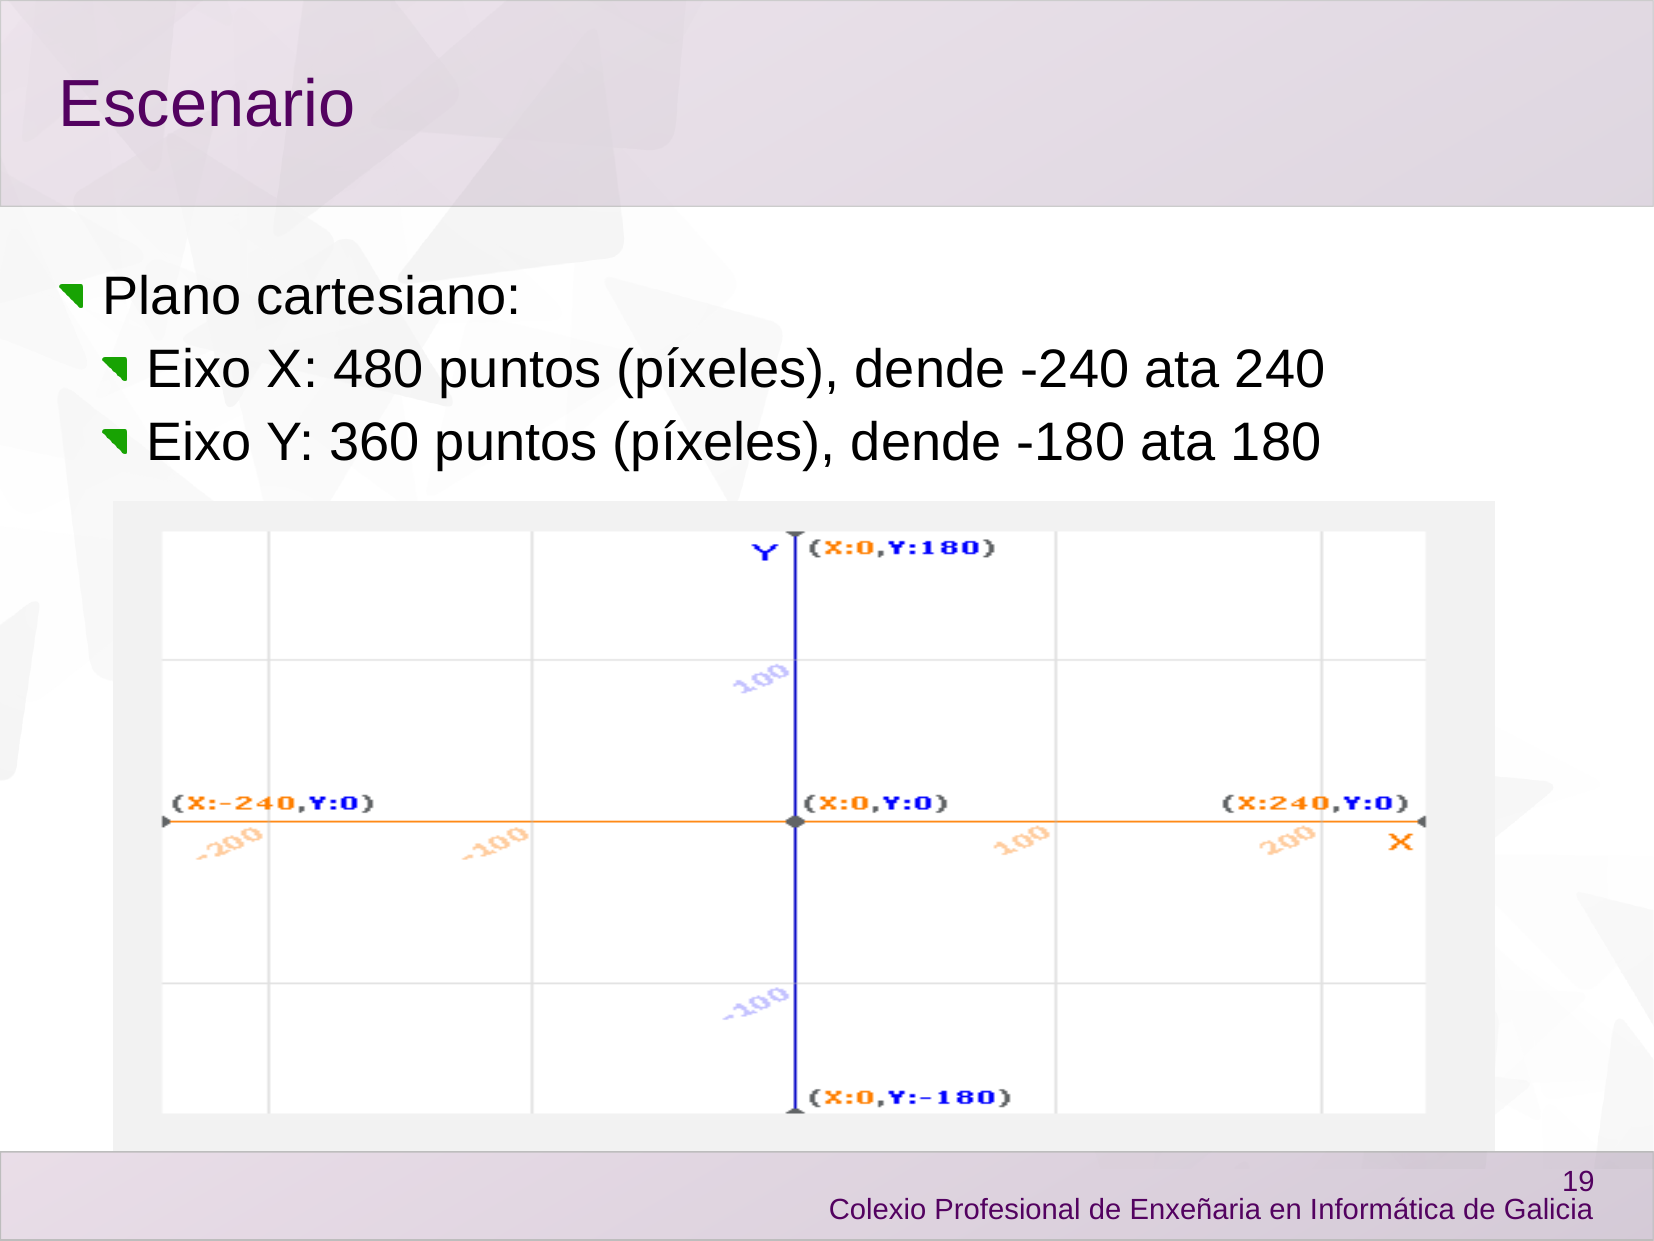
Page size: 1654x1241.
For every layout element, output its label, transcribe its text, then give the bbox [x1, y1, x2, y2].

picture [113, 501, 1654, 1169]
title Escenario [59, 29, 1595, 178]
picture [0, 0, 783, 931]
list Plano cartesiano: Eixo X: 480 puntos (píxeles), dende -240 ata 240 Eixo Y: 360 puntos (píxeles), dende -180 ata 180 [59, 265, 1576, 985]
